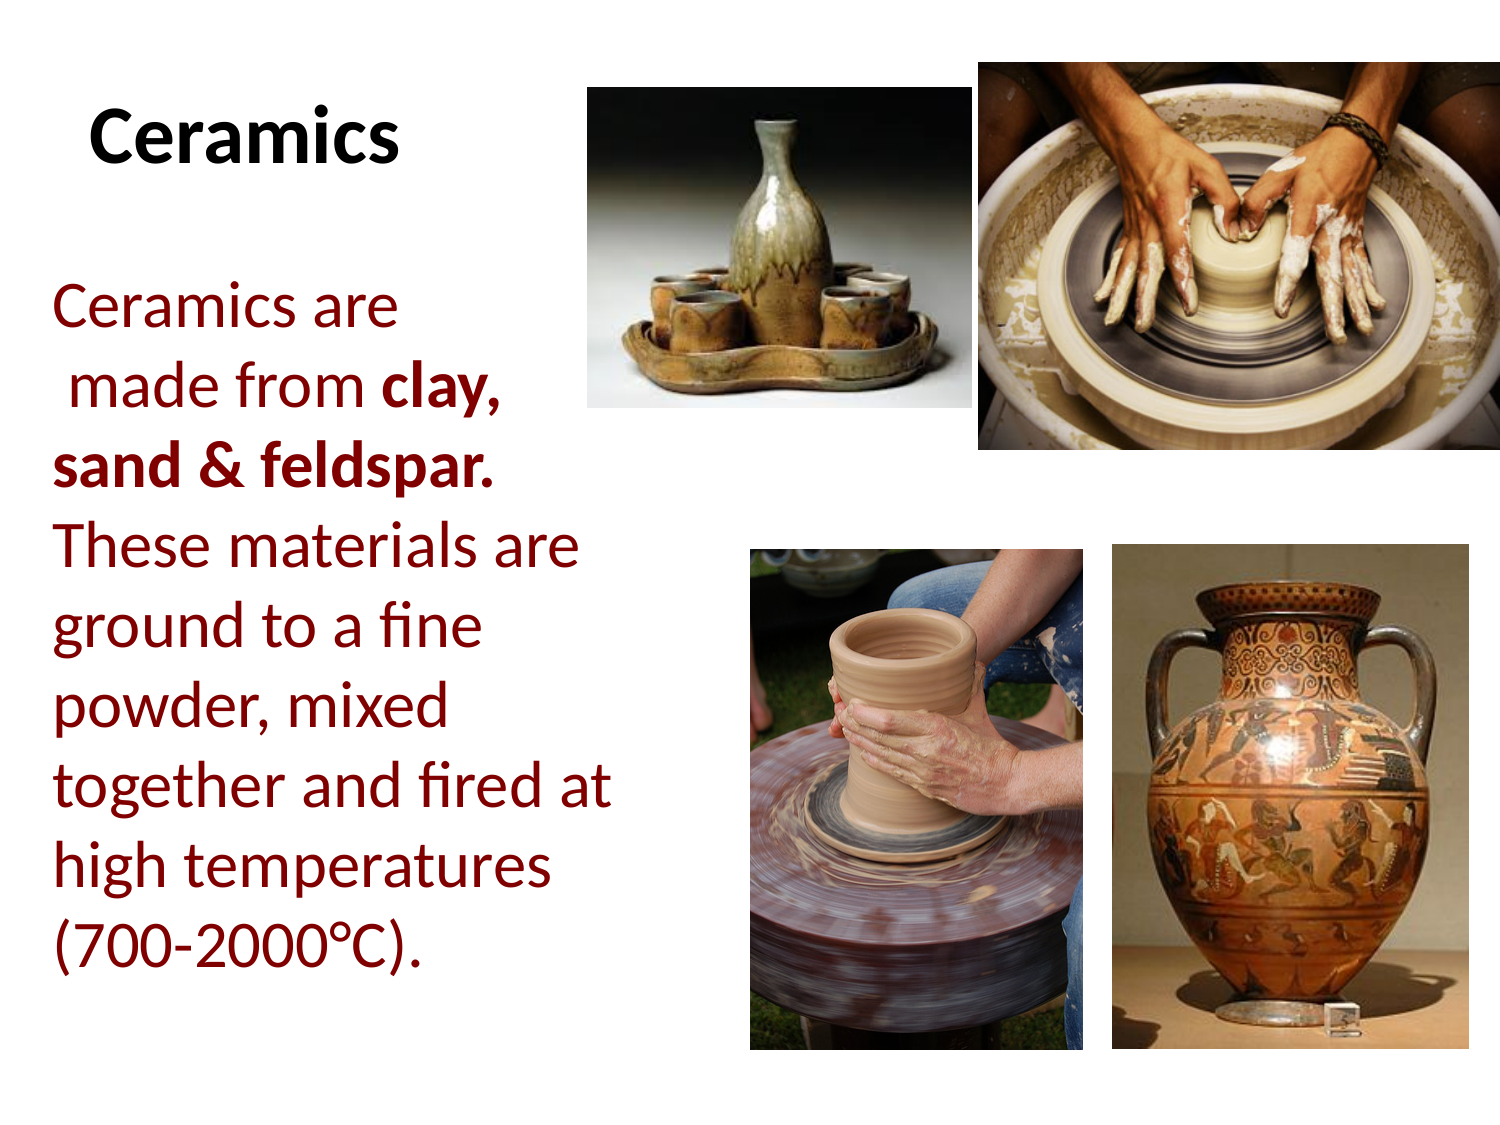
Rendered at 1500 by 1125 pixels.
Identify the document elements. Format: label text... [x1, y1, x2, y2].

text_box Ceramics [74, 44, 569, 188]
picture [750, 549, 1083, 1050]
picture [587, 87, 972, 408]
picture [1112, 544, 1469, 1049]
picture [978, 62, 1500, 450]
text_box Ceramics are made from clay, sand & feldspar. These materials are ground to a fine powder, mixed together and fired at high temperatures (700-2000°C). [37, 223, 663, 1099]
